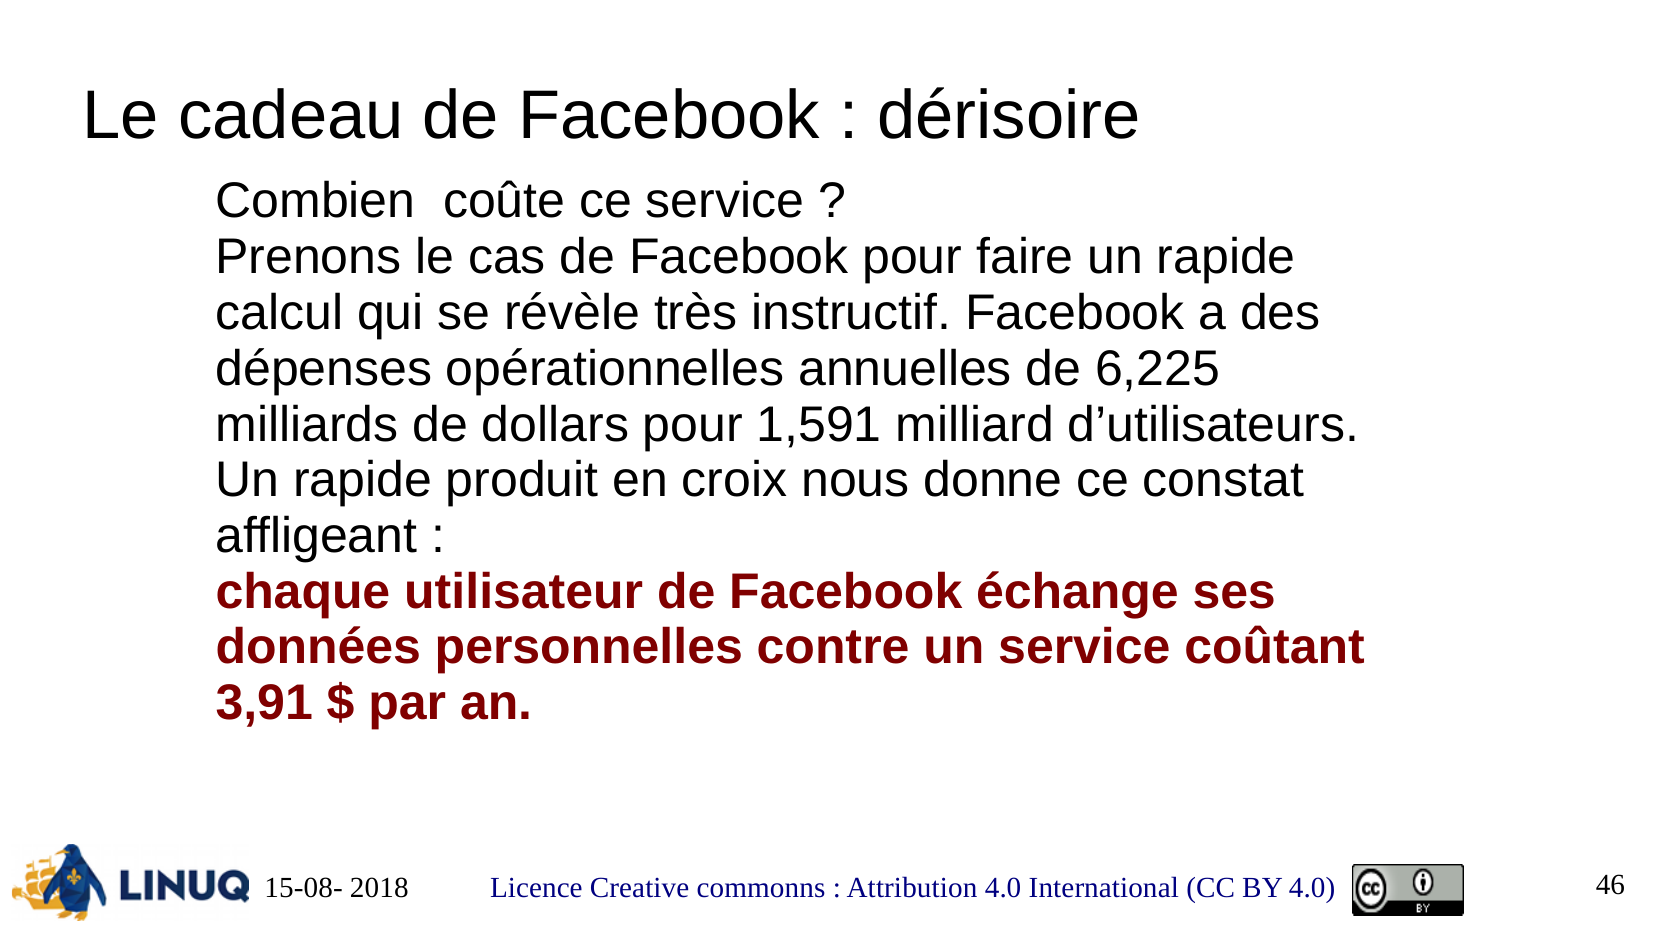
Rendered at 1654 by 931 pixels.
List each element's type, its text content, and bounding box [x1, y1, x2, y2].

picture [11, 844, 249, 921]
picture [1352, 864, 1464, 916]
title Le cadeau de Facebook : dérisoire [82, 37, 1571, 193]
text_box Combien coûte ce service ? Prenons le cas de Facebook pour faire un rapide calcul qui se révèle très instructif. Facebook a des dépenses opérationnelles annuelles de 6,225 milliards de dollars pour 1,591 milliard d’utilisateurs. Un rapide produit en croix nous donne ce constat affligeant : chaque utilisateur de Facebook échange ses données personnelles contre un service coûtant 3,91 $ par an. [200, 165, 1382, 905]
